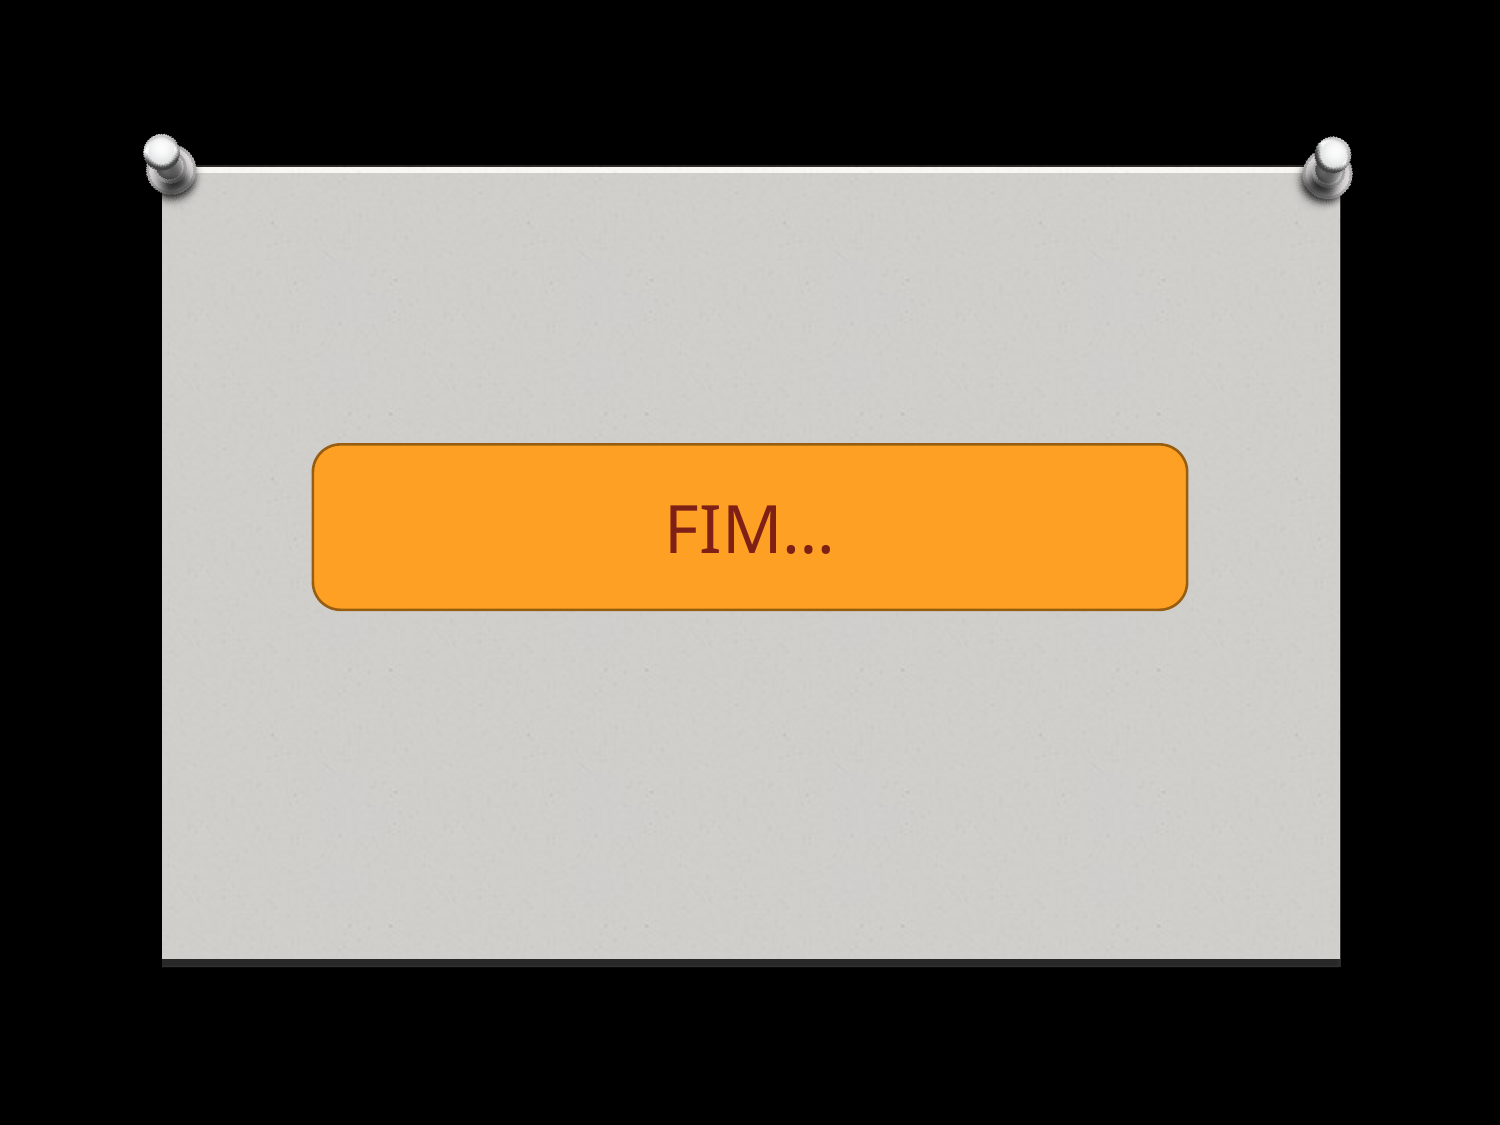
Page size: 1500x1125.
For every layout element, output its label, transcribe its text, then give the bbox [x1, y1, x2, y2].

text_box FIM… [312, 444, 1188, 610]
